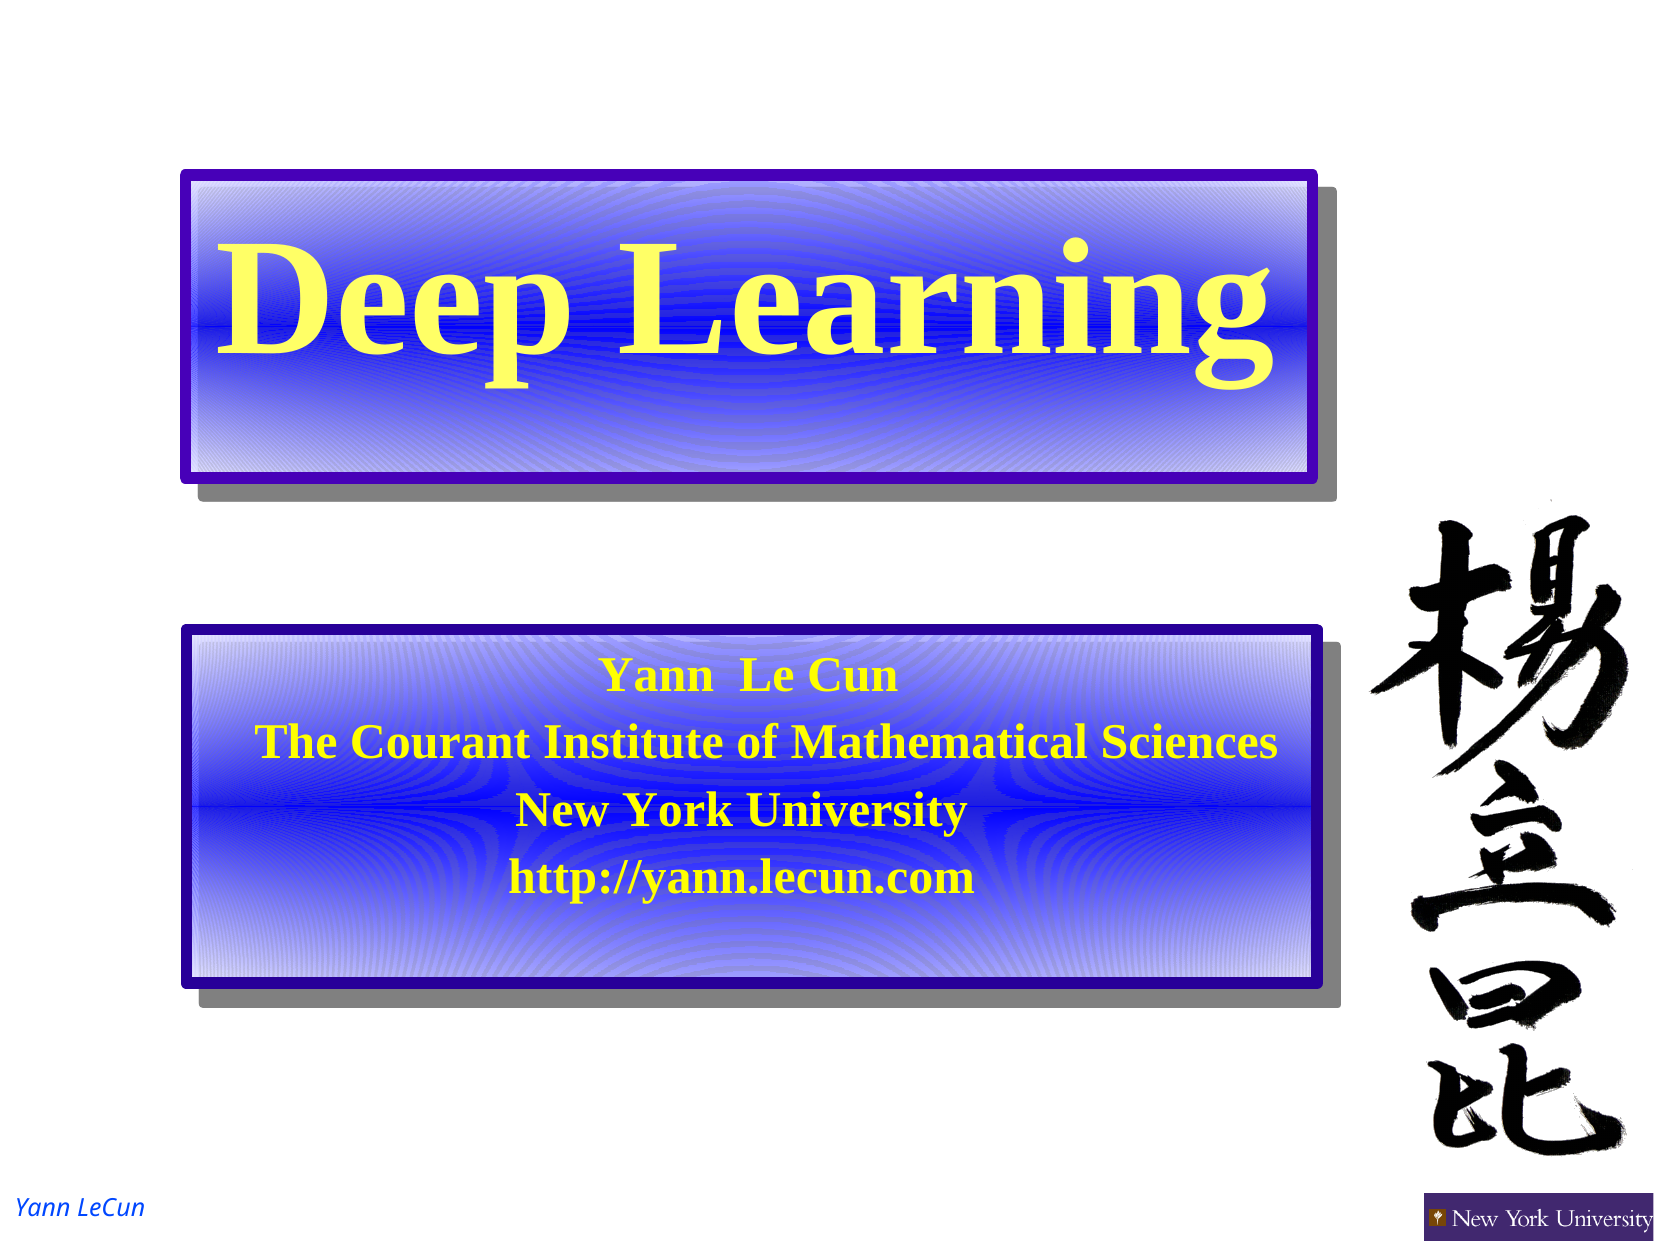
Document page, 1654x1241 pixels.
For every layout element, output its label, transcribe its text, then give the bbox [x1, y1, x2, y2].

text_box Deep Learning [185, 175, 1313, 478]
picture [1424, 1193, 1654, 1241]
text_box Yann Le Cun The Courant Institute of Mathematical Sciences New York University http://yann.lecun.com [186, 629, 1317, 984]
picture [1350, 492, 1651, 1163]
